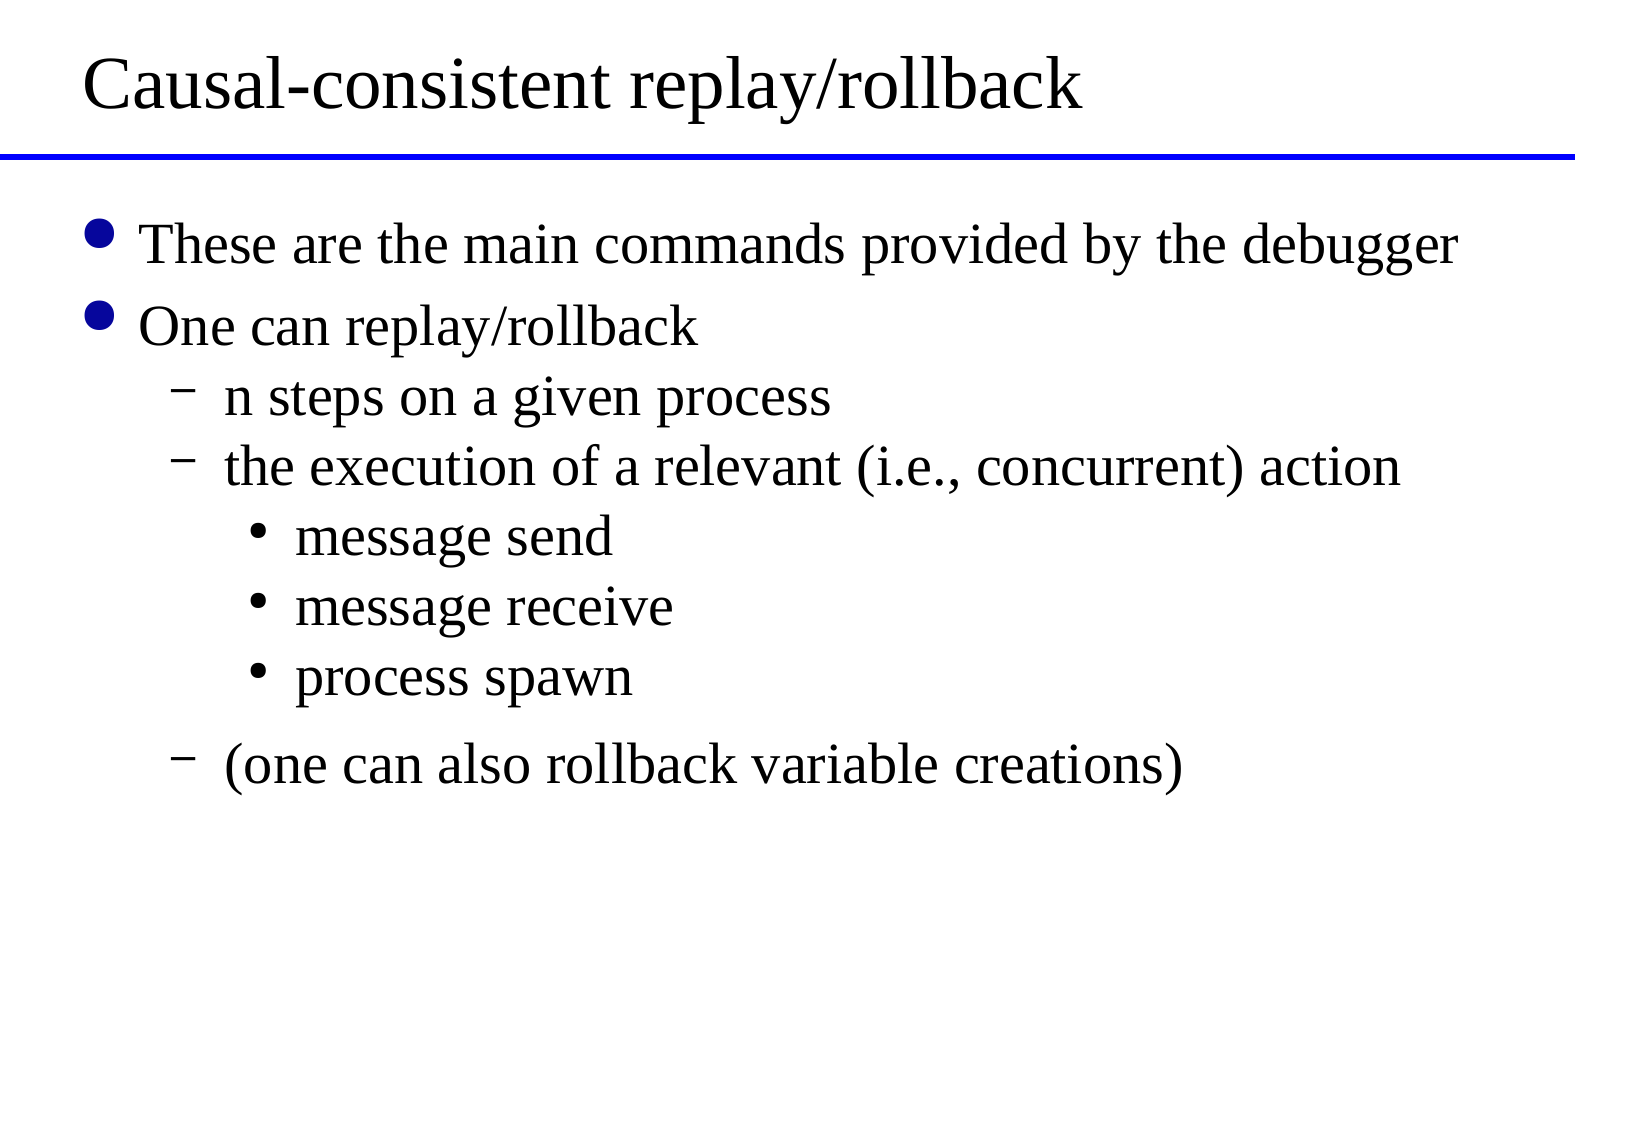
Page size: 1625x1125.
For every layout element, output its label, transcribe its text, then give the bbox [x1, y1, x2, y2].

list These are the main commands provided by the debugger One can replay/rollback n steps on a given process the execution of a relevant (i.e., concurrent) action message send message receive process spawn (one can also rollback variable creations) [67, 198, 1478, 1061]
title Causal-consistent replay/rollback [67, 27, 1544, 131]
